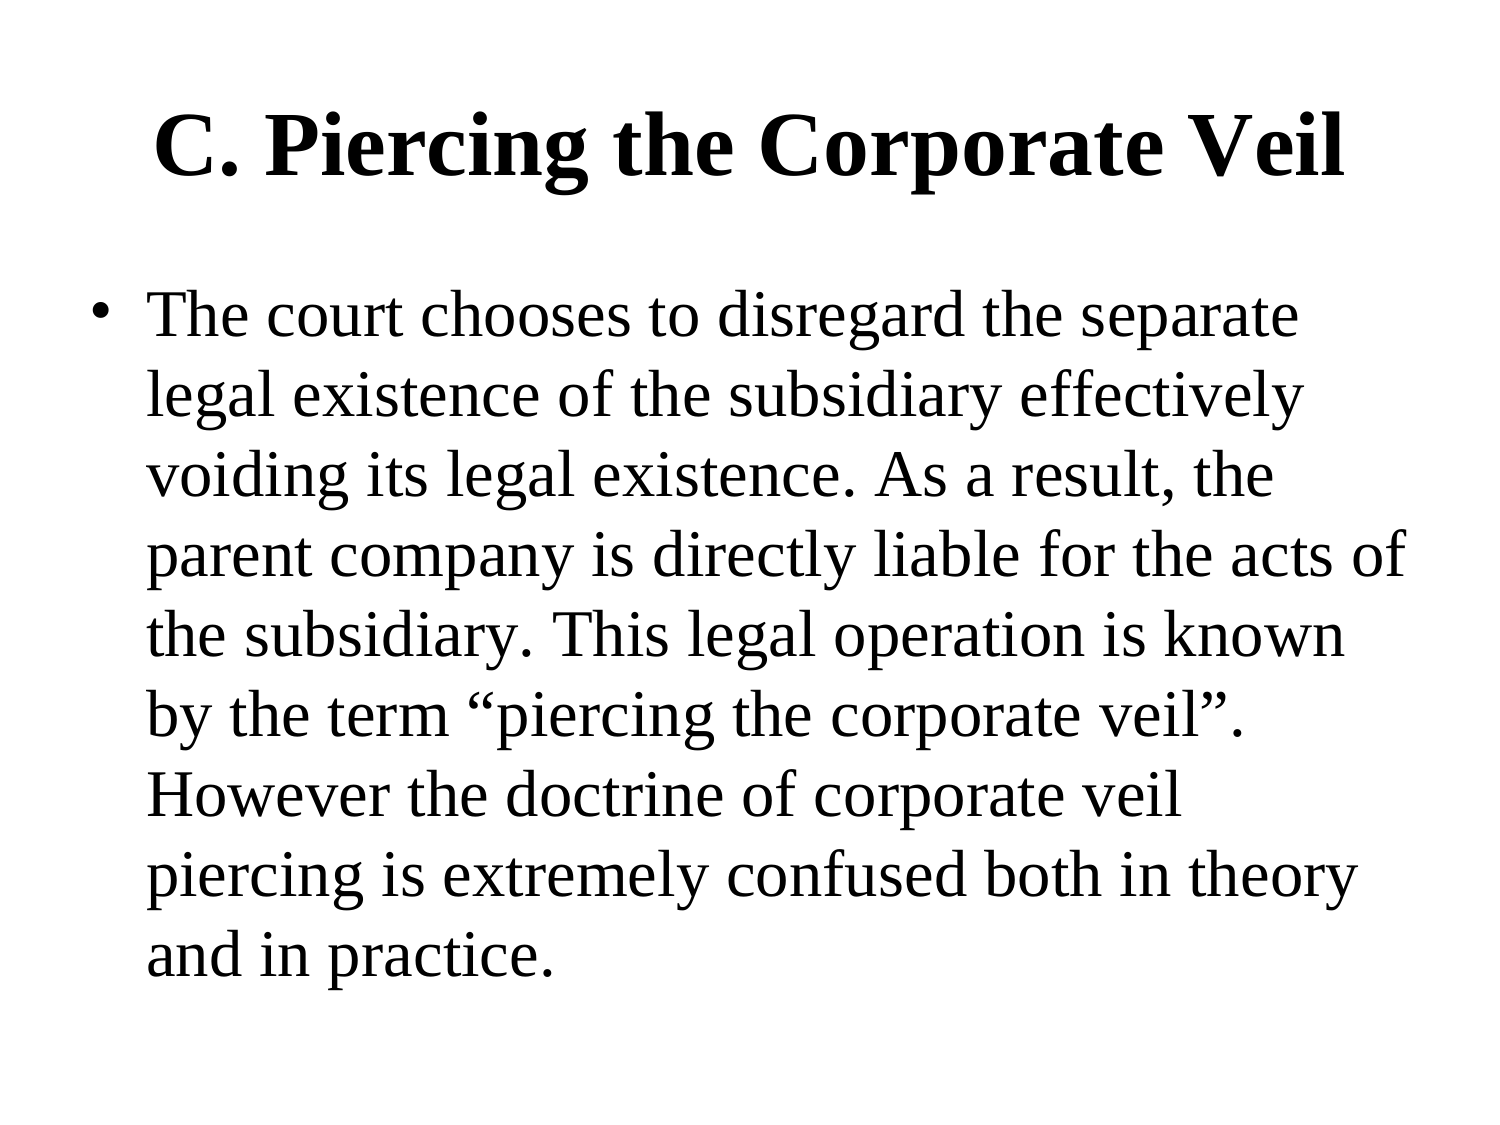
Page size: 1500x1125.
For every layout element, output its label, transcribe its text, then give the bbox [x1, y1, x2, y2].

list The court chooses to disregard the separate legal existence of the subsidiary effectively voiding its legal existence. As a result, the parent company is directly liable for the acts of the subsidiary. This legal operation is known by the term “piercing the corporate veil”. However the doctrine of corporate veil piercing is extremely confused both in theory and in practice. [75, 262, 1426, 1005]
title C. Piercing the Corporate Veil [75, 45, 1426, 233]
